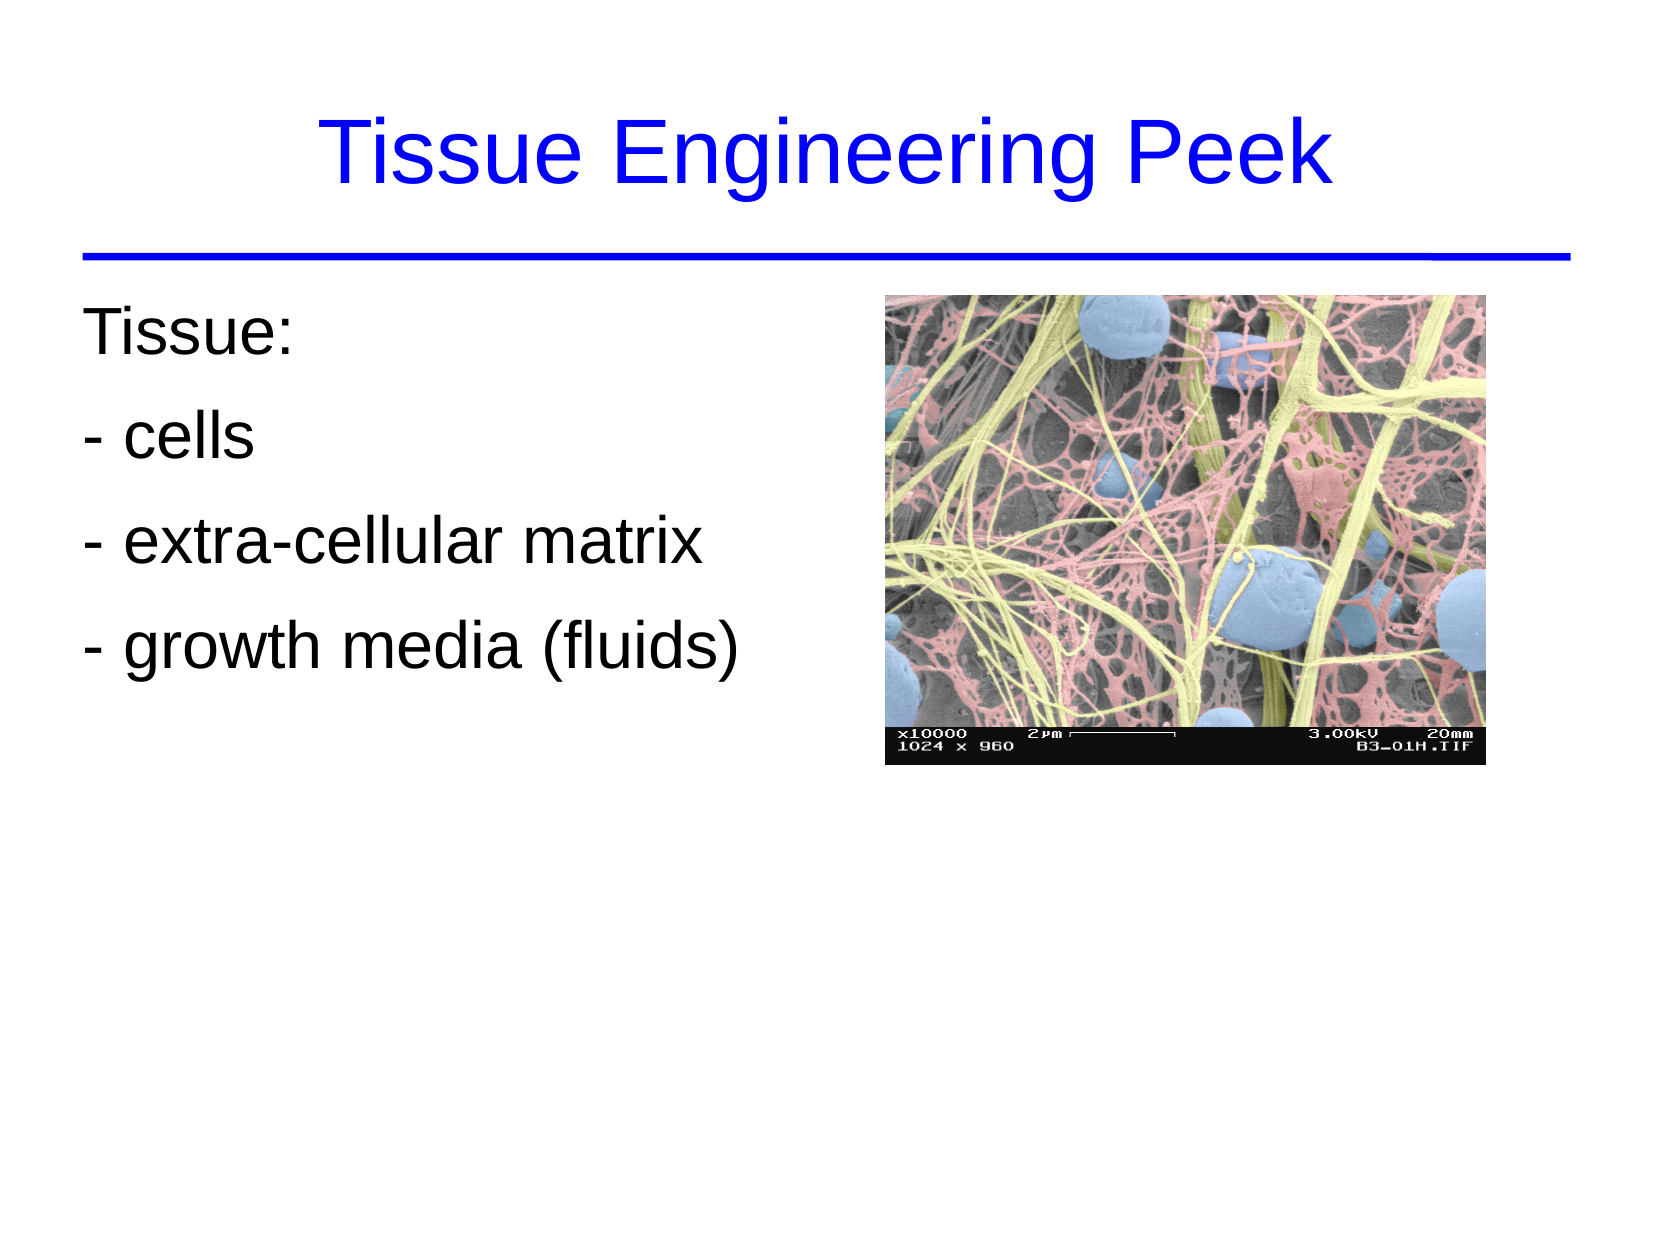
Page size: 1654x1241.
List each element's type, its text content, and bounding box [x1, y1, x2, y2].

title Tissue Engineering Peek [82, 49, 1571, 256]
list Tissue: - cells - extra-cellular matrix - growth media (fluids) [82, 290, 1571, 1009]
picture [885, 295, 1486, 766]
